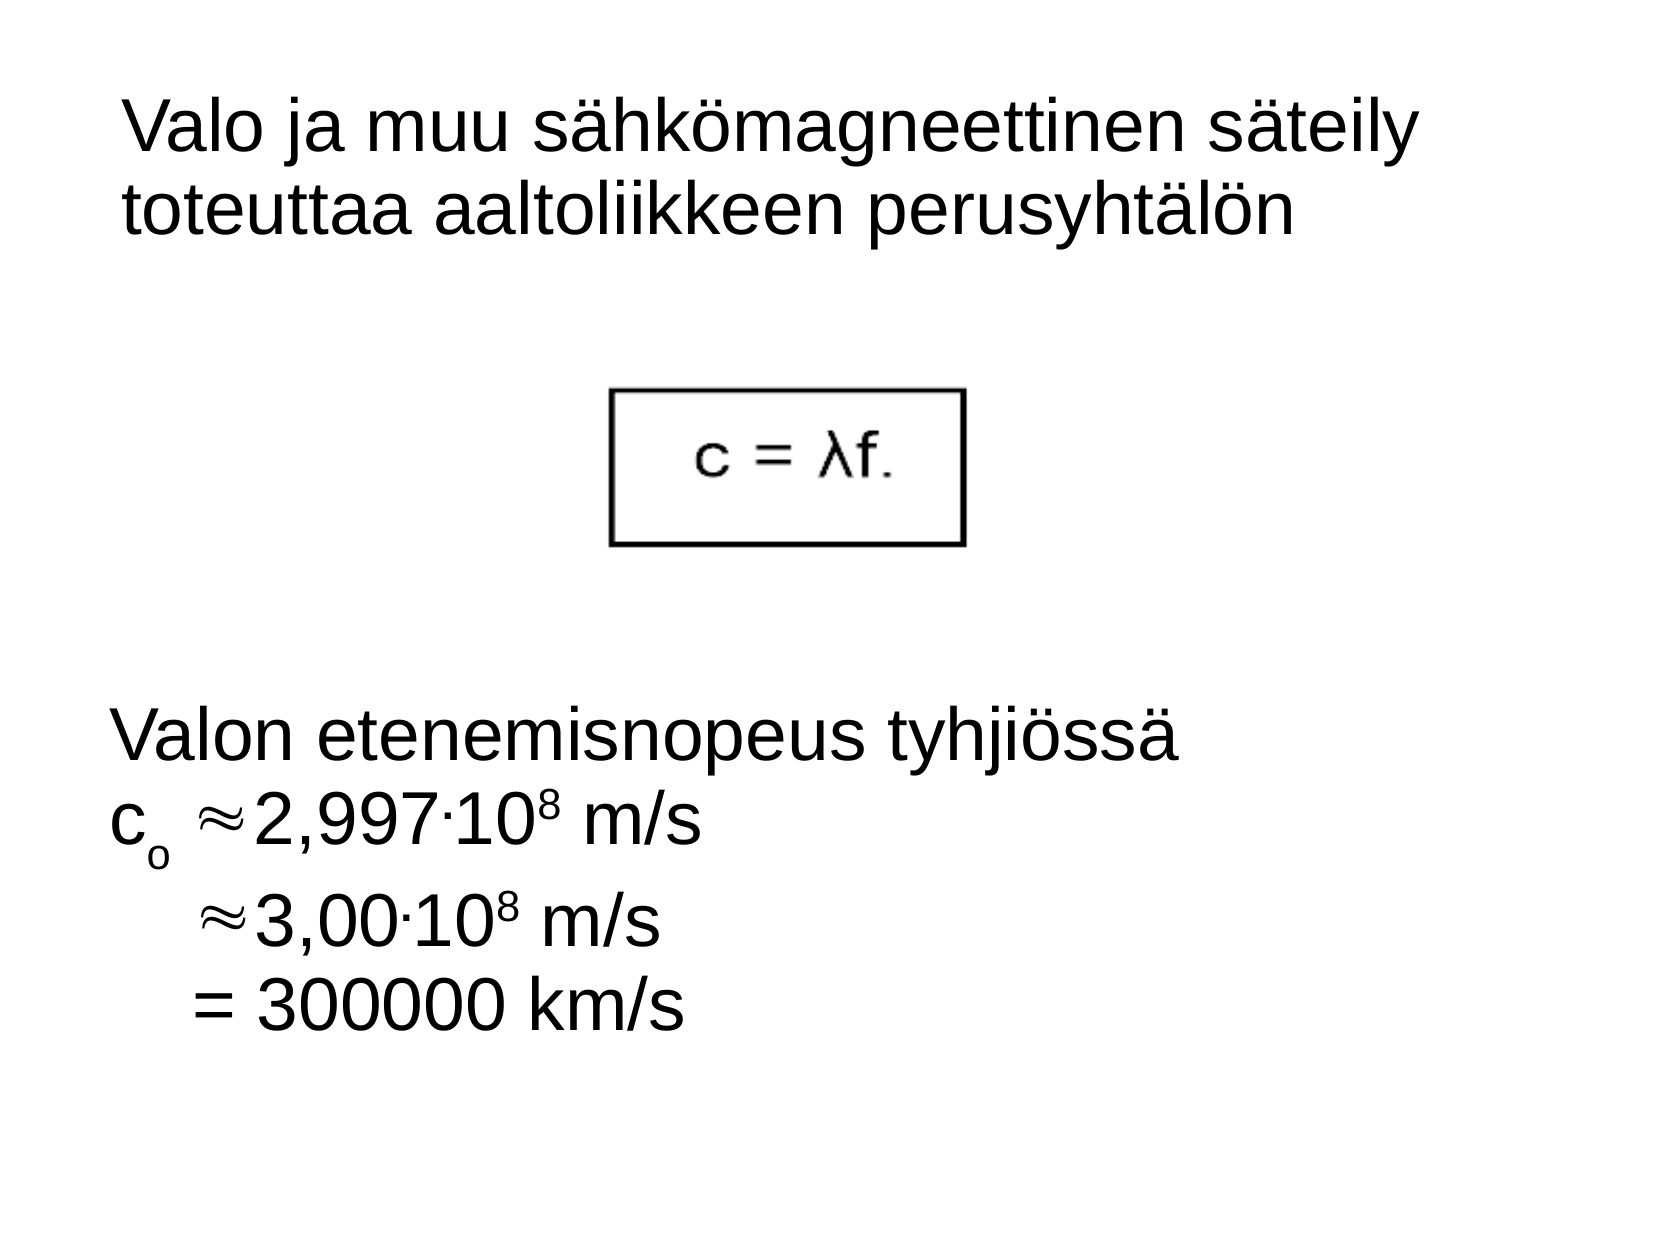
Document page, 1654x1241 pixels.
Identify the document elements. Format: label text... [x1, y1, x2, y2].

chart [158, 873, 260, 957]
text_box Valo ja muu sähkömagneettinen säteily toteuttaa aaltoliikkeen perusyhtälön [106, 75, 1524, 343]
picture [578, 354, 1009, 567]
chart [156, 773, 258, 857]
text_box Valon etenemisnopeus tyhjiössä co 2,997.108 m/s 3,00.108 m/s = 300000 km/s [94, 685, 1406, 1170]
